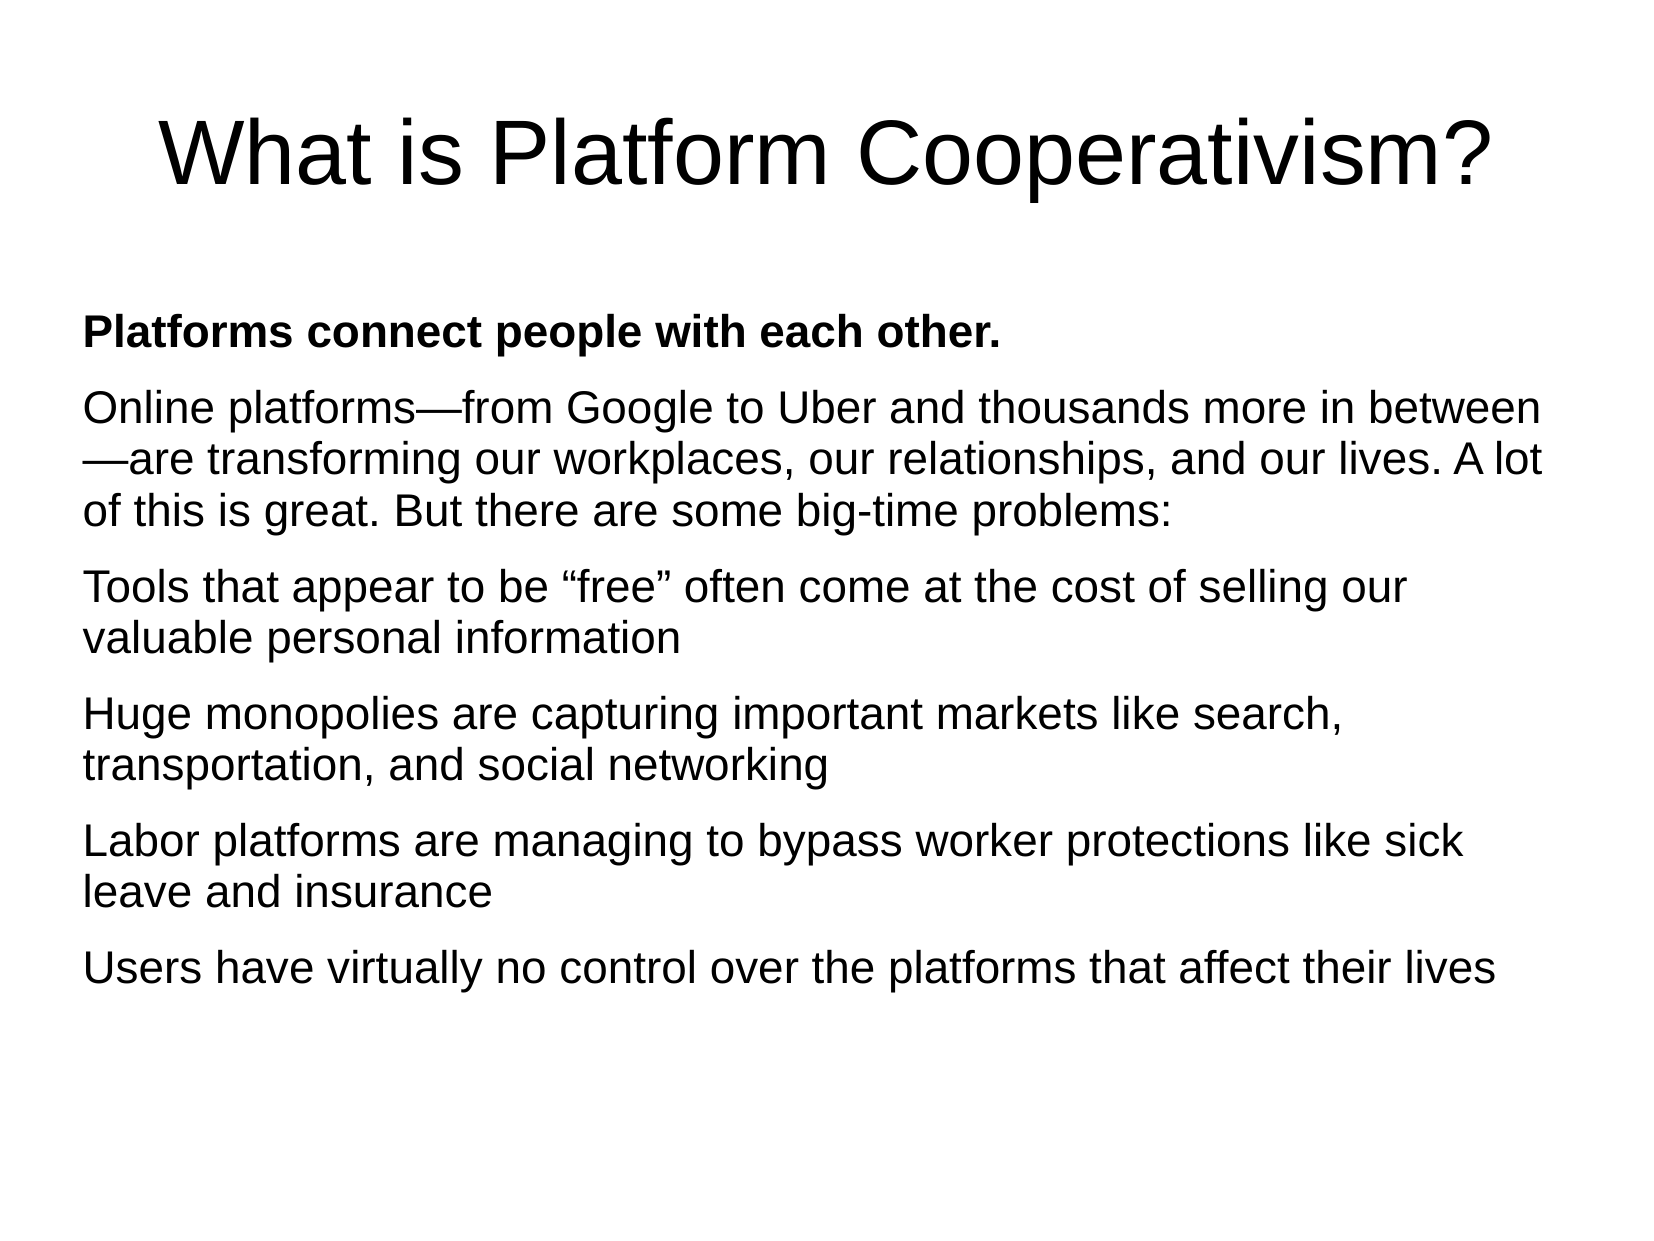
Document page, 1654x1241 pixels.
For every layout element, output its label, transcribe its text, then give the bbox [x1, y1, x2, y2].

title What is Platform Cooperativism? [82, 49, 1571, 257]
text_box [208, 404, 1417, 838]
subtitle Platforms connect people with each other. Online platforms—from Google to Uber and thousands more in between—are transforming our workplaces, our relationships, and our lives. A lot of this is great. But there are some big-time problems: Tools that appear to be “free” often come at the cost of selling our valuable personal information Huge monopolies are capturing important markets like search, transportation, and social networking Labor platforms are managing to bypass worker protections like sick leave and insurance Users have virtually no control over the platforms that affect their lives [82, 290, 1571, 1010]
